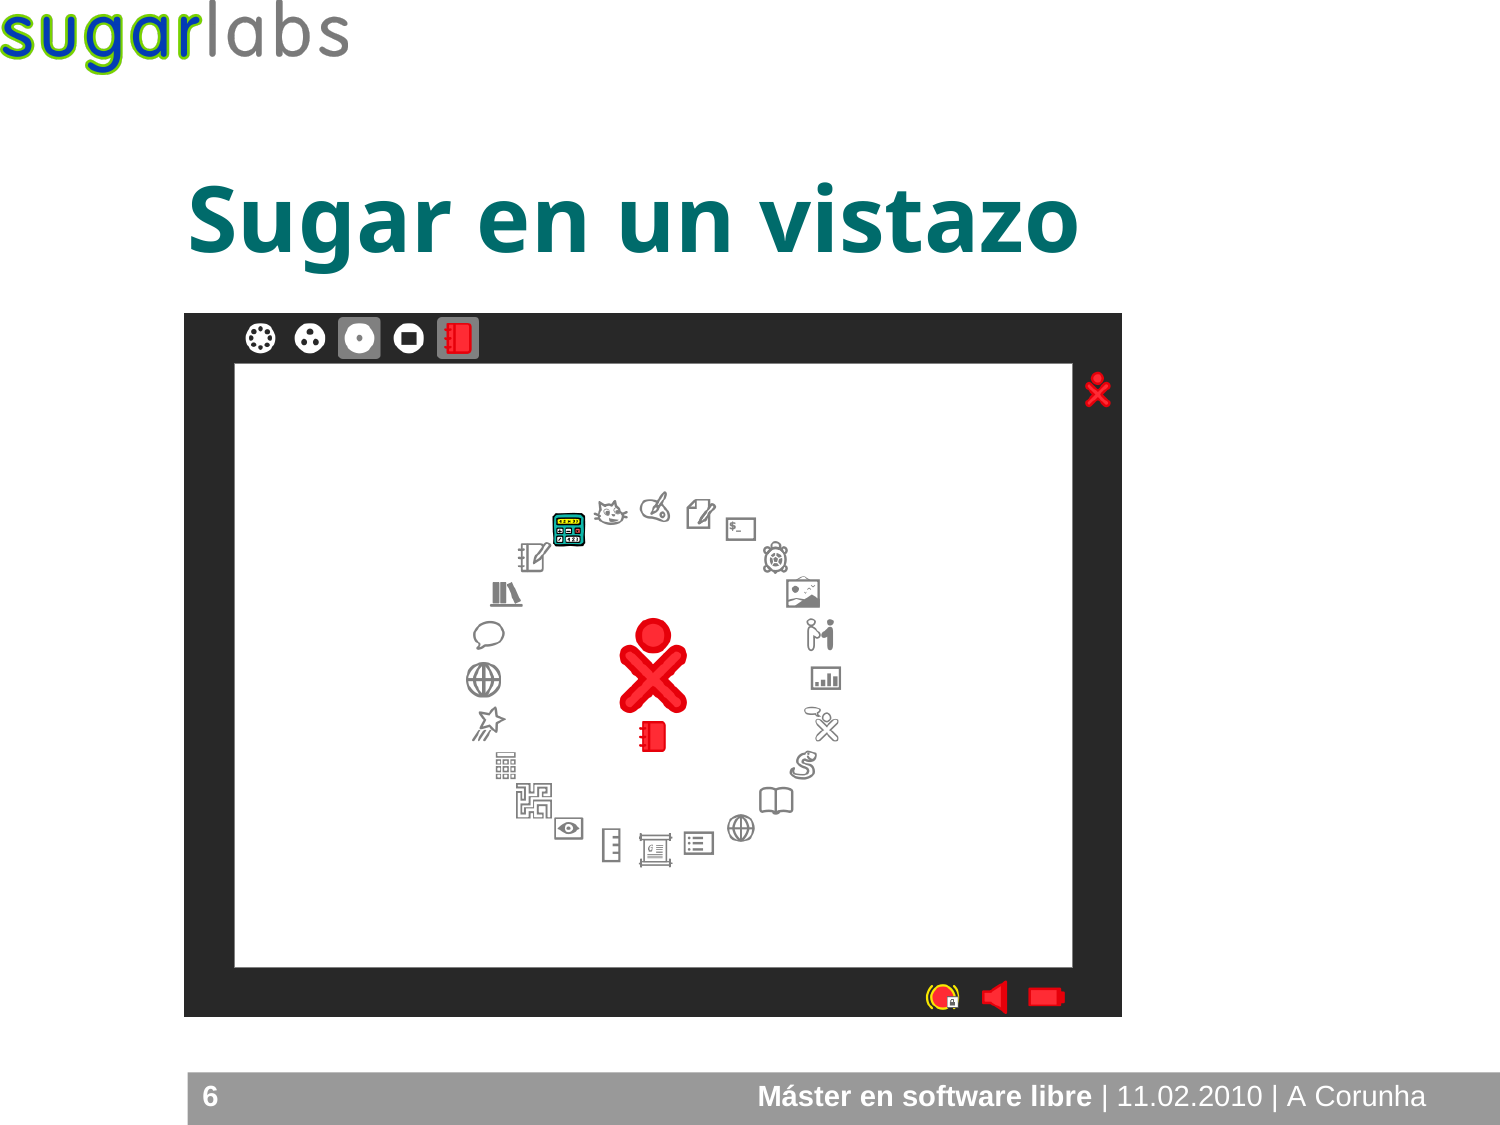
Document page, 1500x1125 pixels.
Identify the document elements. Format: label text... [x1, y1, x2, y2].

picture [0, 0, 348, 75]
picture [184, 313, 1122, 1017]
title Sugar en un vistazo [187, 75, 1500, 338]
